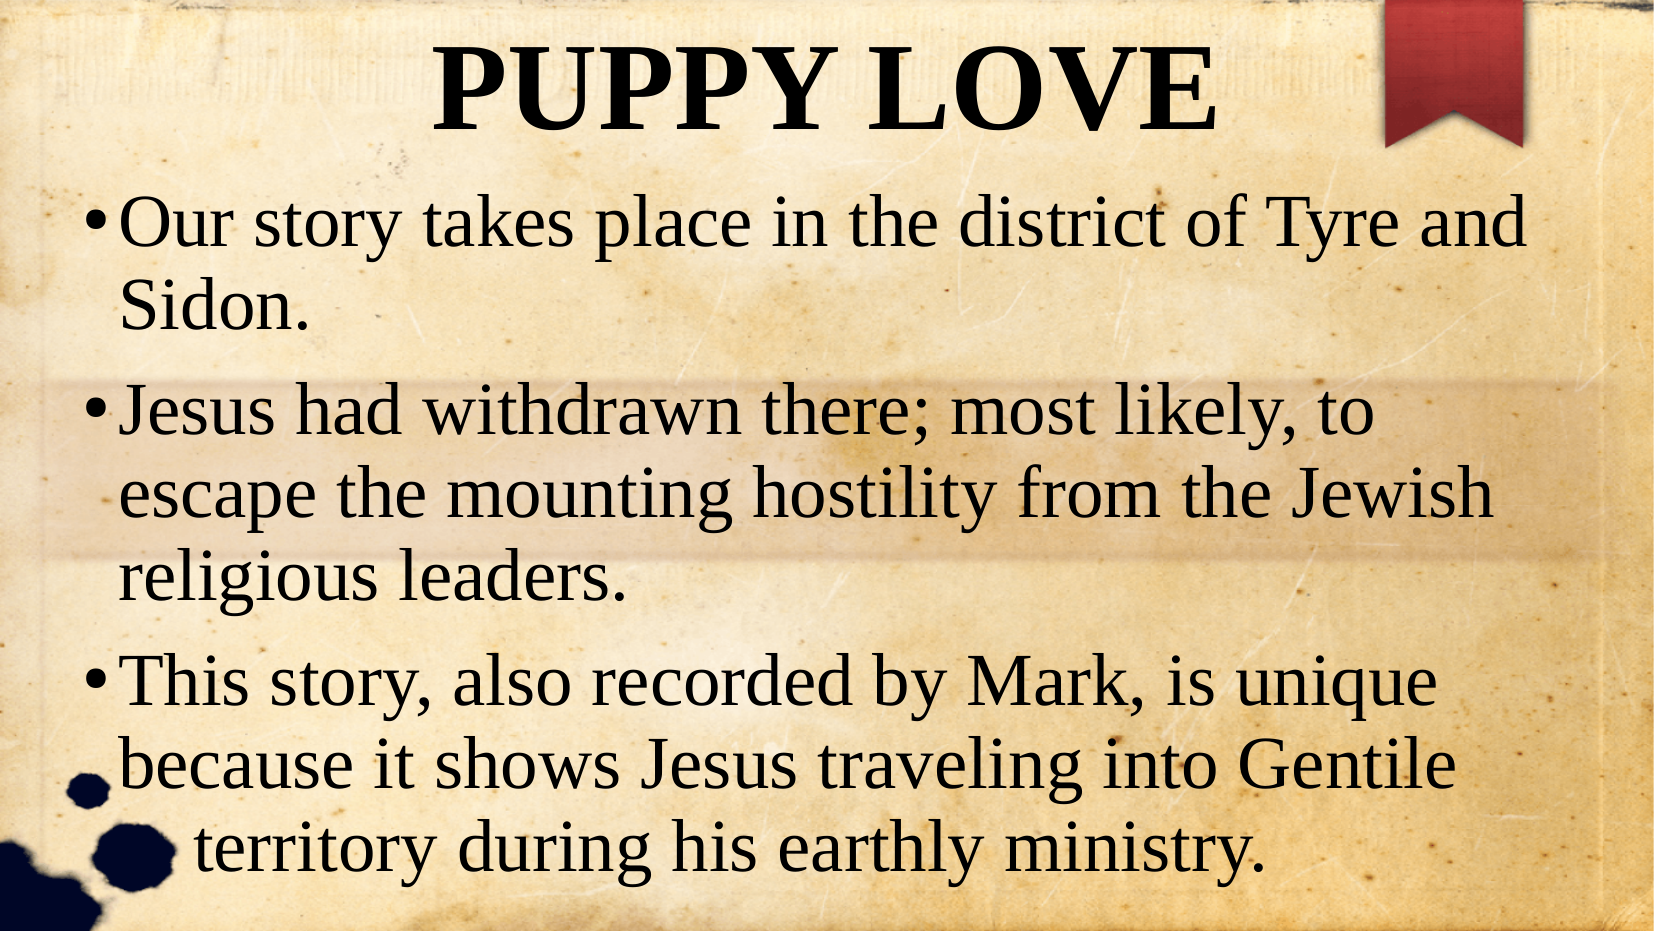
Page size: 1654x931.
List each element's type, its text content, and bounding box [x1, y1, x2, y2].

picture [0, 0, 1654, 931]
title PUPPY LOVE [82, 9, 1571, 166]
list Our story takes place in the district of Tyre and Sidon. Jesus had withdrawn there; most likely, to escape the mounting hostility from the Jewish religious leaders. This story, also recorded by Mark, is unique because it shows Jesus traveling into Gentile territory during his earthly ministry. [82, 180, 1571, 901]
